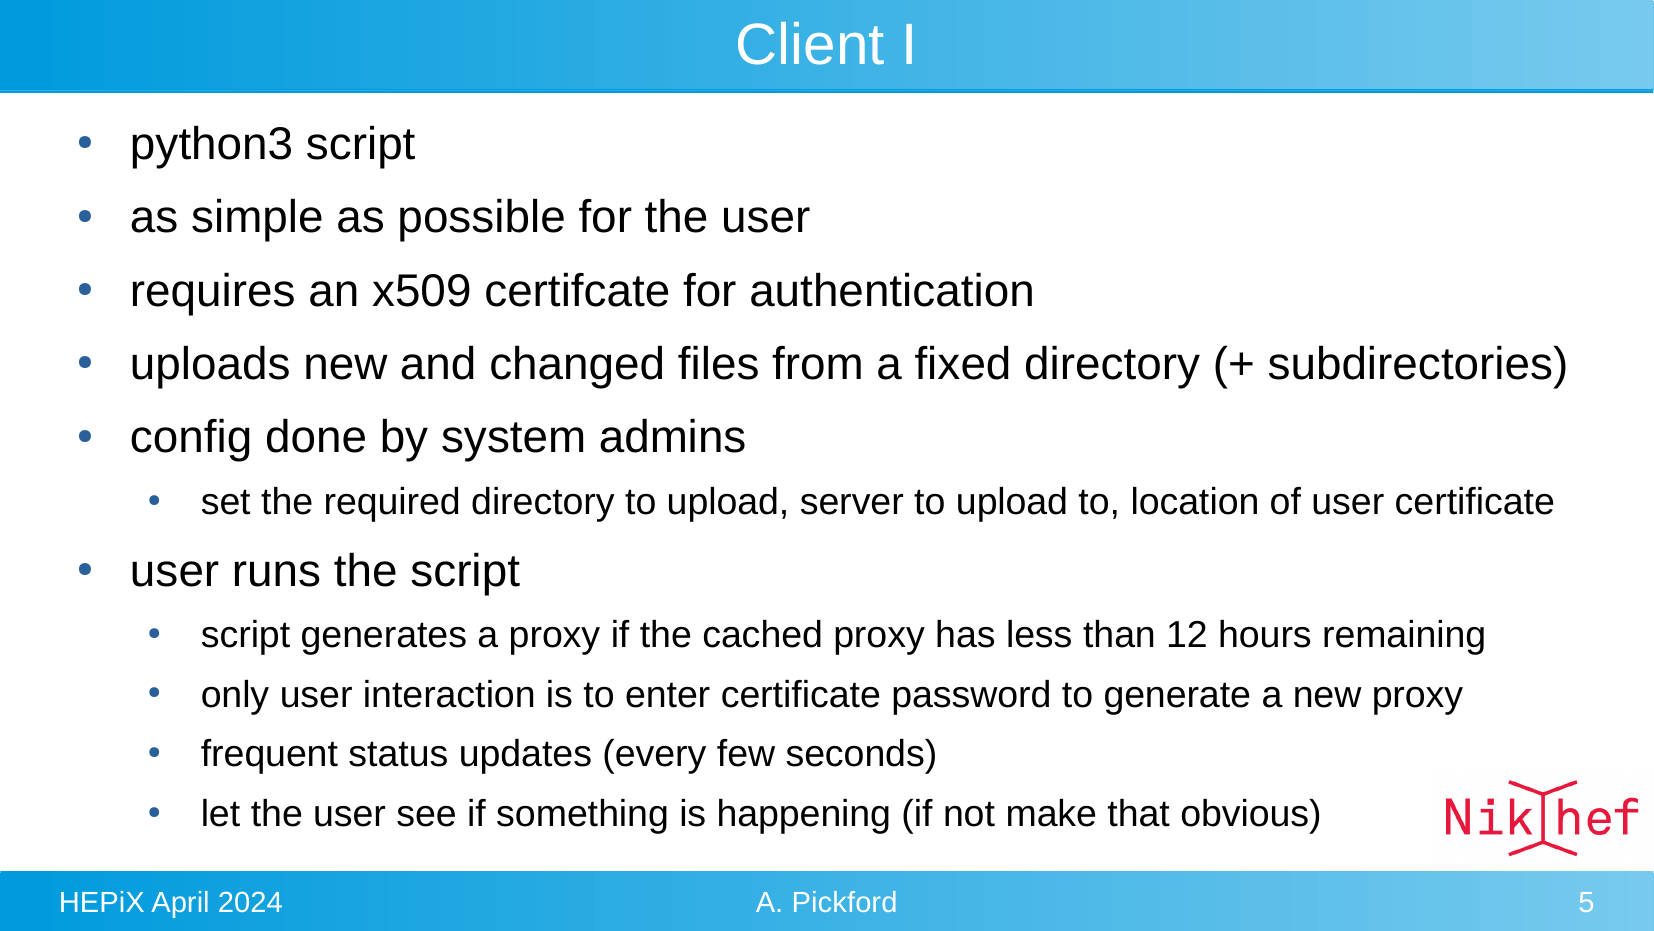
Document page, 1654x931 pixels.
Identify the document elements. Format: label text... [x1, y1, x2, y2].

list python3 script as simple as possible for the user requires an x509 certifcate for authentication uploads new and changed files from a fixed directory (+ subdirectories) config done by system admins set the required directory to upload, server to upload to, location of user certificate user runs the script script generates a proxy if the cached proxy has less than 12 hours remaining only user interaction is to enter certificate password to generate a new proxy frequent status updates (every few seconds) let the user see if something is happening (if not make that obvious) [59, 118, 1595, 857]
title Client I [59, 0, 1595, 89]
picture [1430, 767, 1654, 869]
